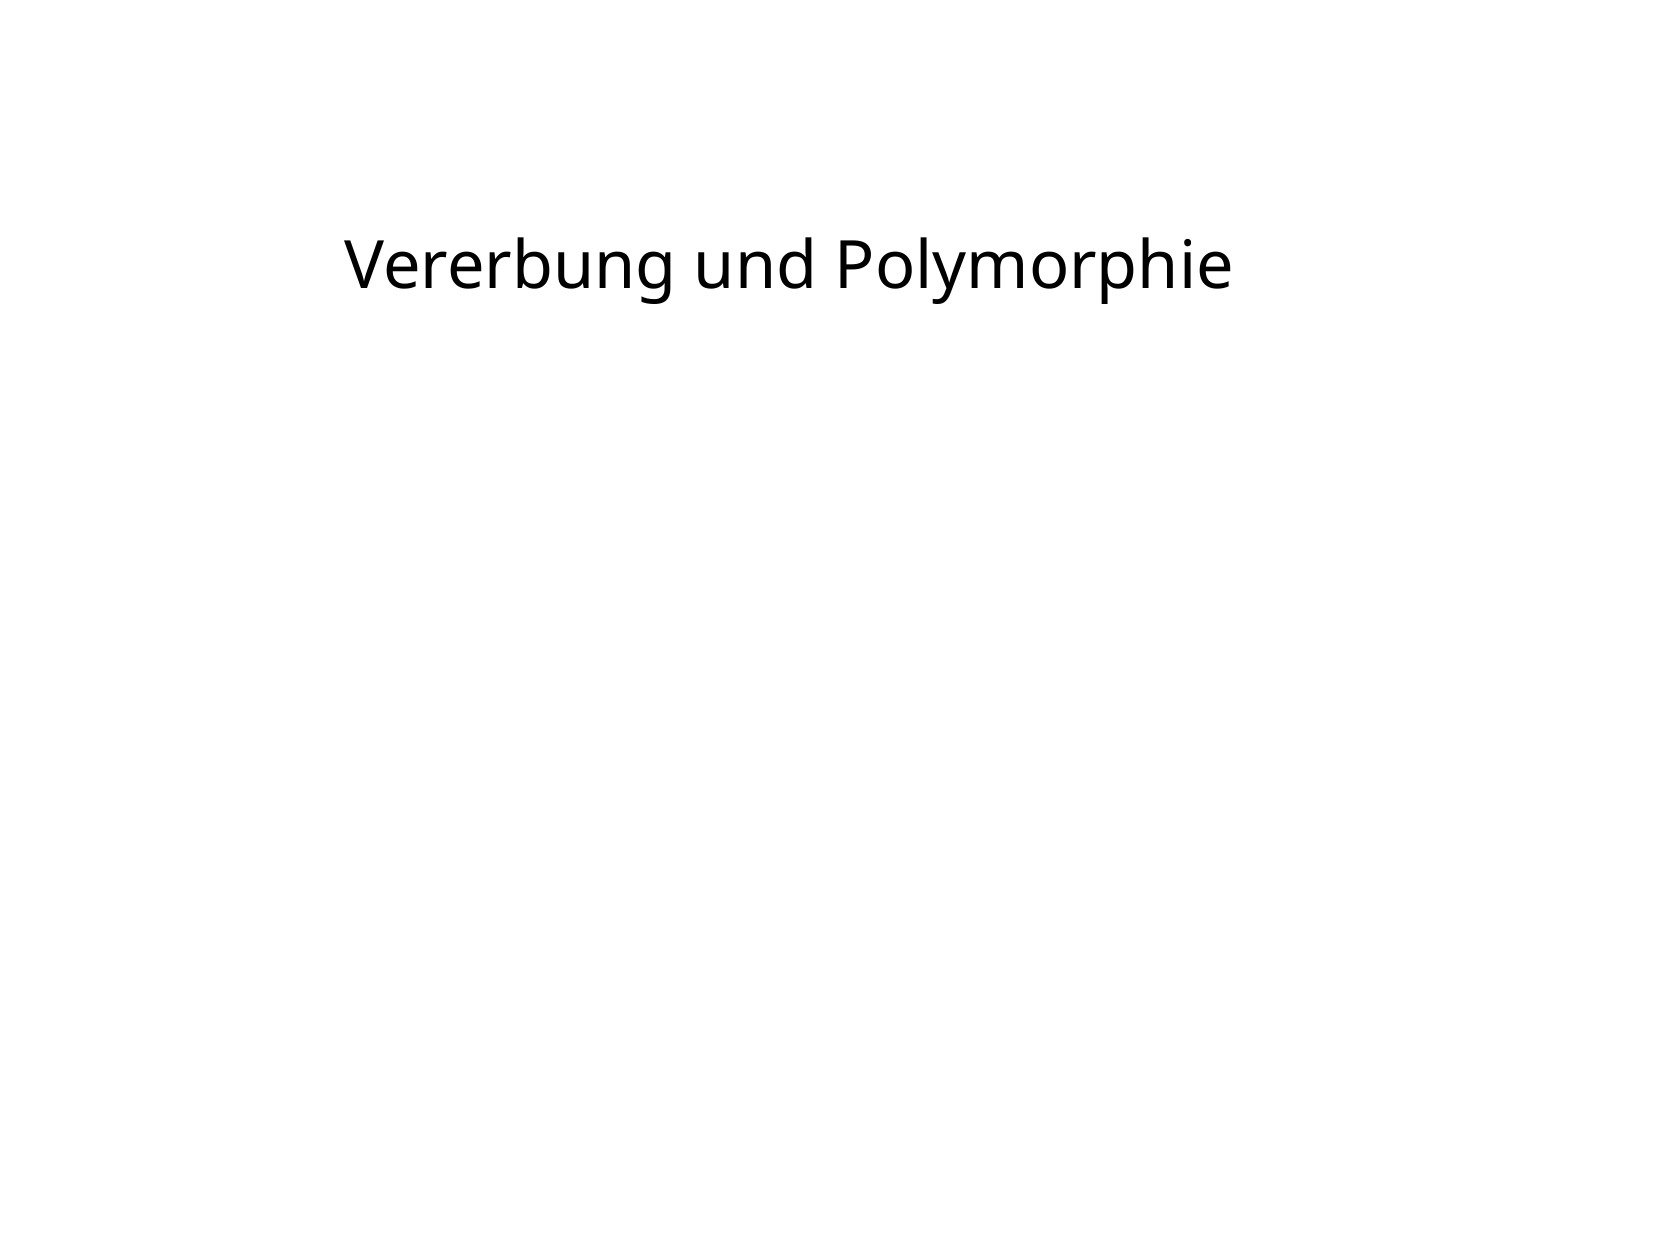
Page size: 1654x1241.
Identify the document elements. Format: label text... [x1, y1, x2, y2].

subtitle Vererbung und Polymorphie [88, 214, 1508, 325]
